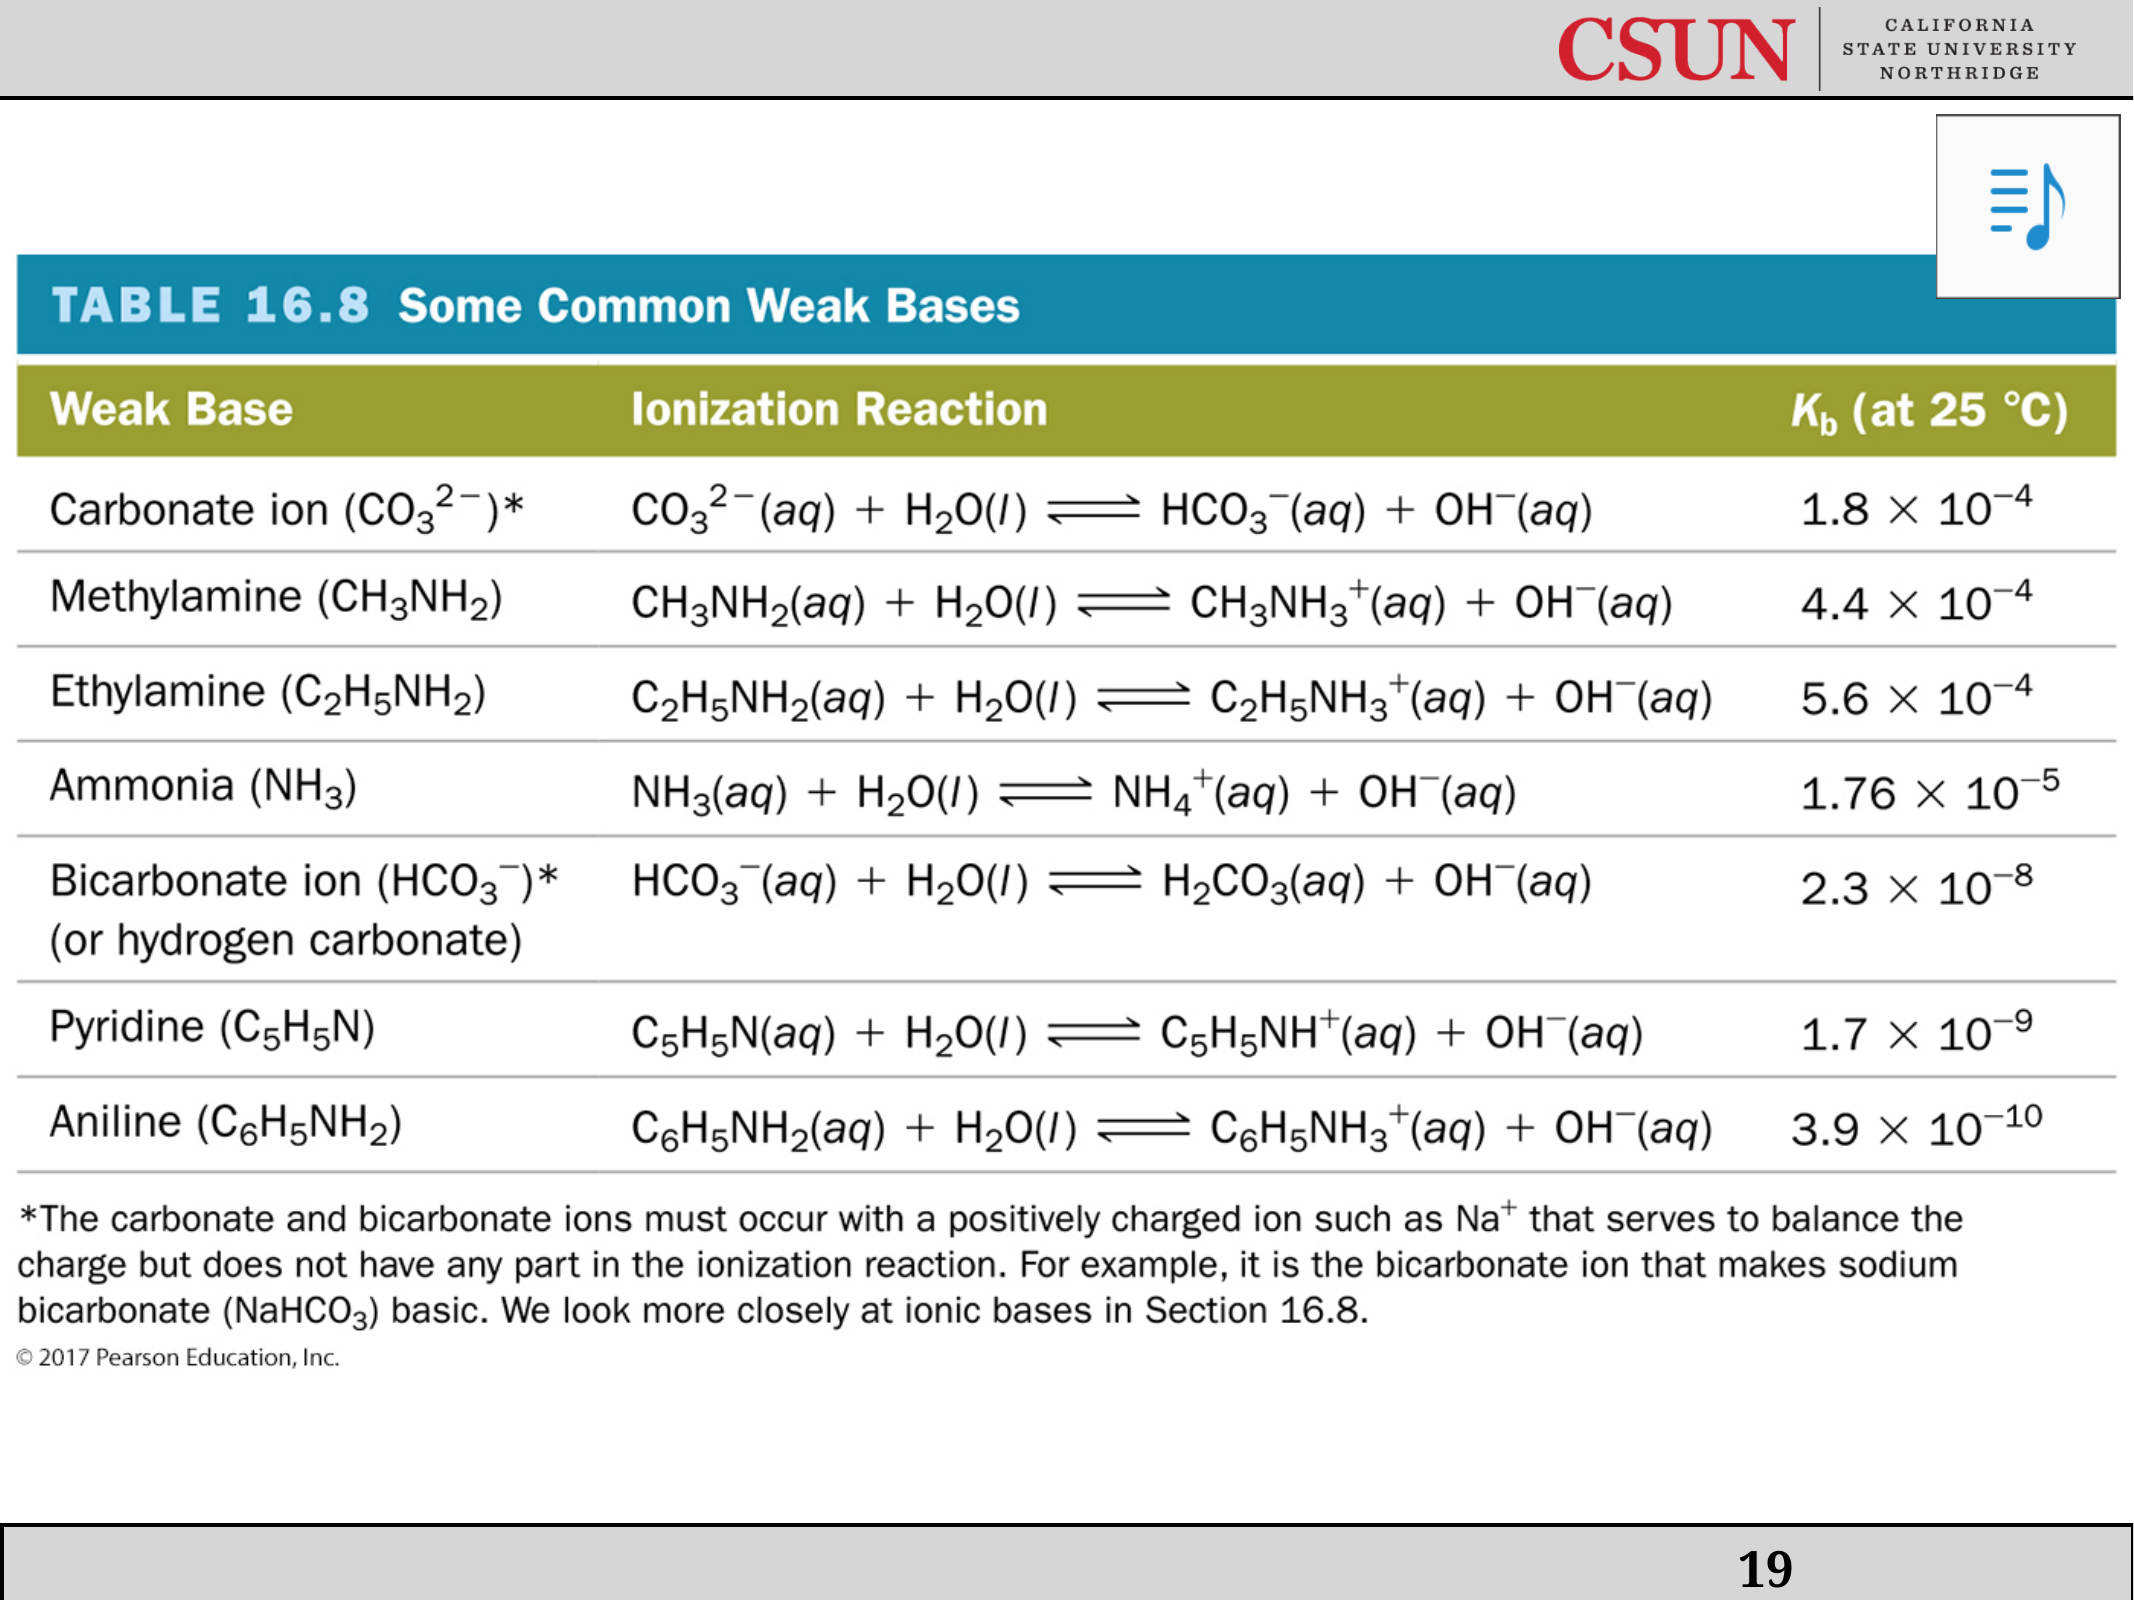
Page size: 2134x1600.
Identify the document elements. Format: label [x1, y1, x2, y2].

picture [1559, 7, 2076, 91]
picture [0, 238, 2134, 1381]
text_box [1935, 113, 2122, 301]
